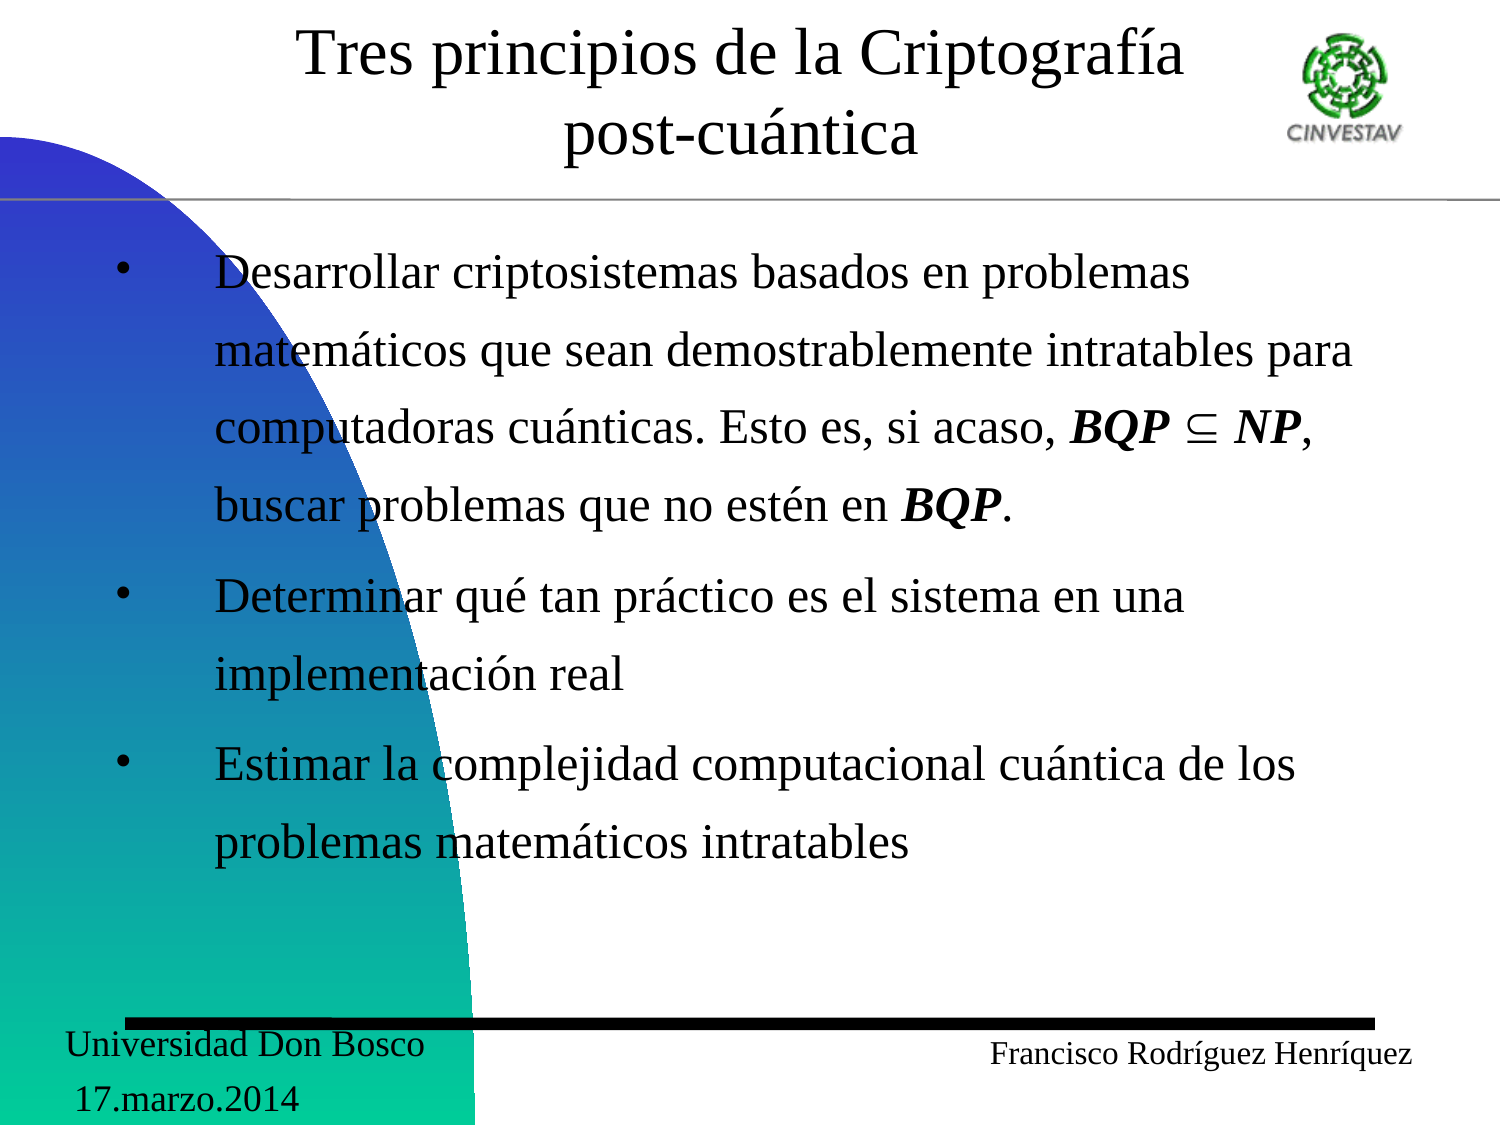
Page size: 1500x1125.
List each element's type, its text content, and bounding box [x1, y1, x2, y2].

text_box Tres principios de la Criptografía post-cuántica [75, 0, 1426, 188]
text_box Desarrollar criptosistemas basados en problemas matemáticos que sean demostrablemente intratables para computadoras cuánticas. Esto es, si acaso, BQP  NP, buscar problemas que no estén en BQP. Determinar qué tan práctico es el sistema en una implementación real Estimar la complejidad computacional cuántica de los problemas matemáticos intratables [99, 212, 1413, 1013]
